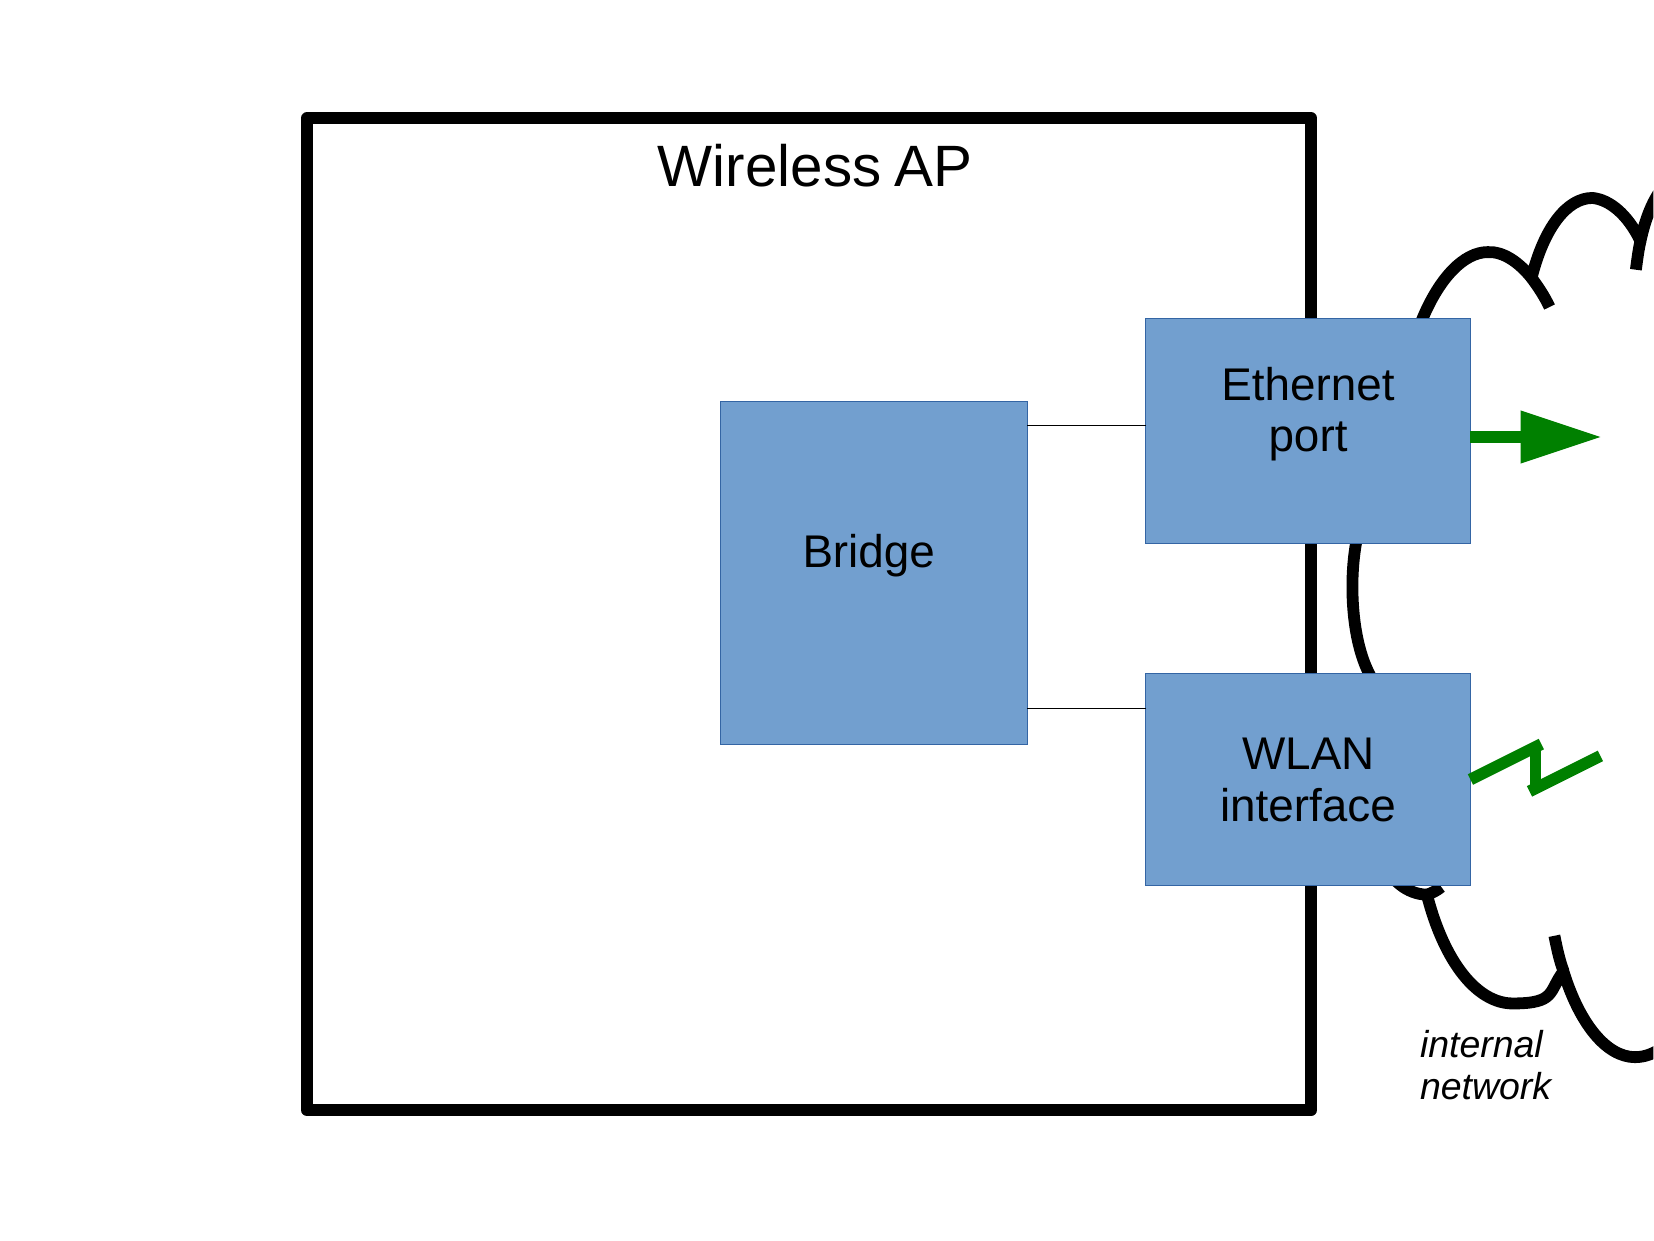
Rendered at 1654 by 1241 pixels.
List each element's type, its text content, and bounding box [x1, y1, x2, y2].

text_box Bridge [720, 401, 1028, 745]
text_box Ethernet port [1145, 318, 1471, 544]
text_box Wireless AP [643, 126, 988, 207]
text_box internal network [1405, 1015, 1567, 1115]
text_box WLAN interface [1145, 673, 1471, 886]
